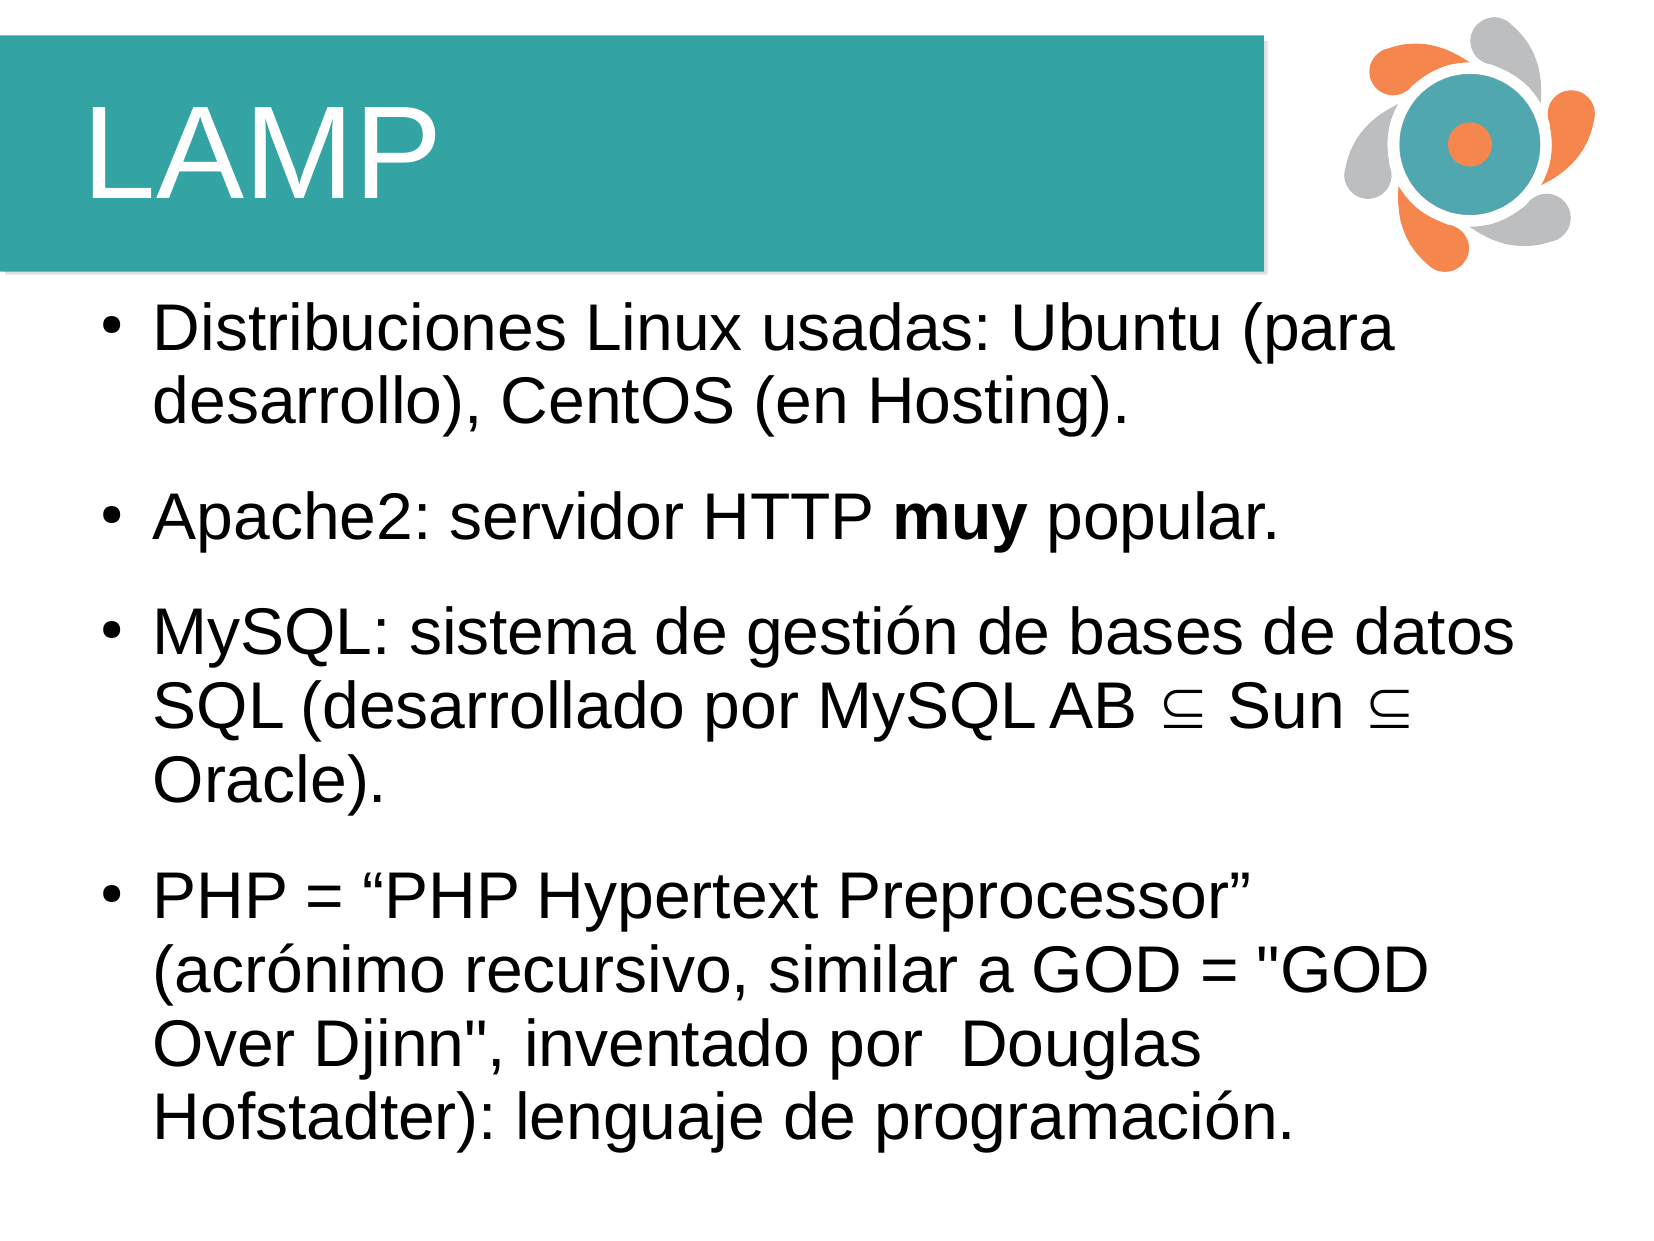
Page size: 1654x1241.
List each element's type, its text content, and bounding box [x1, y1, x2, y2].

title LAMP [82, 49, 1250, 257]
picture [1344, 17, 1595, 272]
list Distribuciones Linux usadas: Ubuntu (para desarrollo), CentOS (en Hosting). Apache2: servidor HTTP muy popular. MySQL: sistema de gestión de bases de datos SQL (desarrollado por MySQL AB Í Sun Í Oracle). PHP = “PHP Hypertext Preprocessor” (acrónimo recursivo, similar a GOD = "GOD Over Djinn", inventado por Douglas Hofstadter): lenguaje de programación. [82, 290, 1538, 1158]
